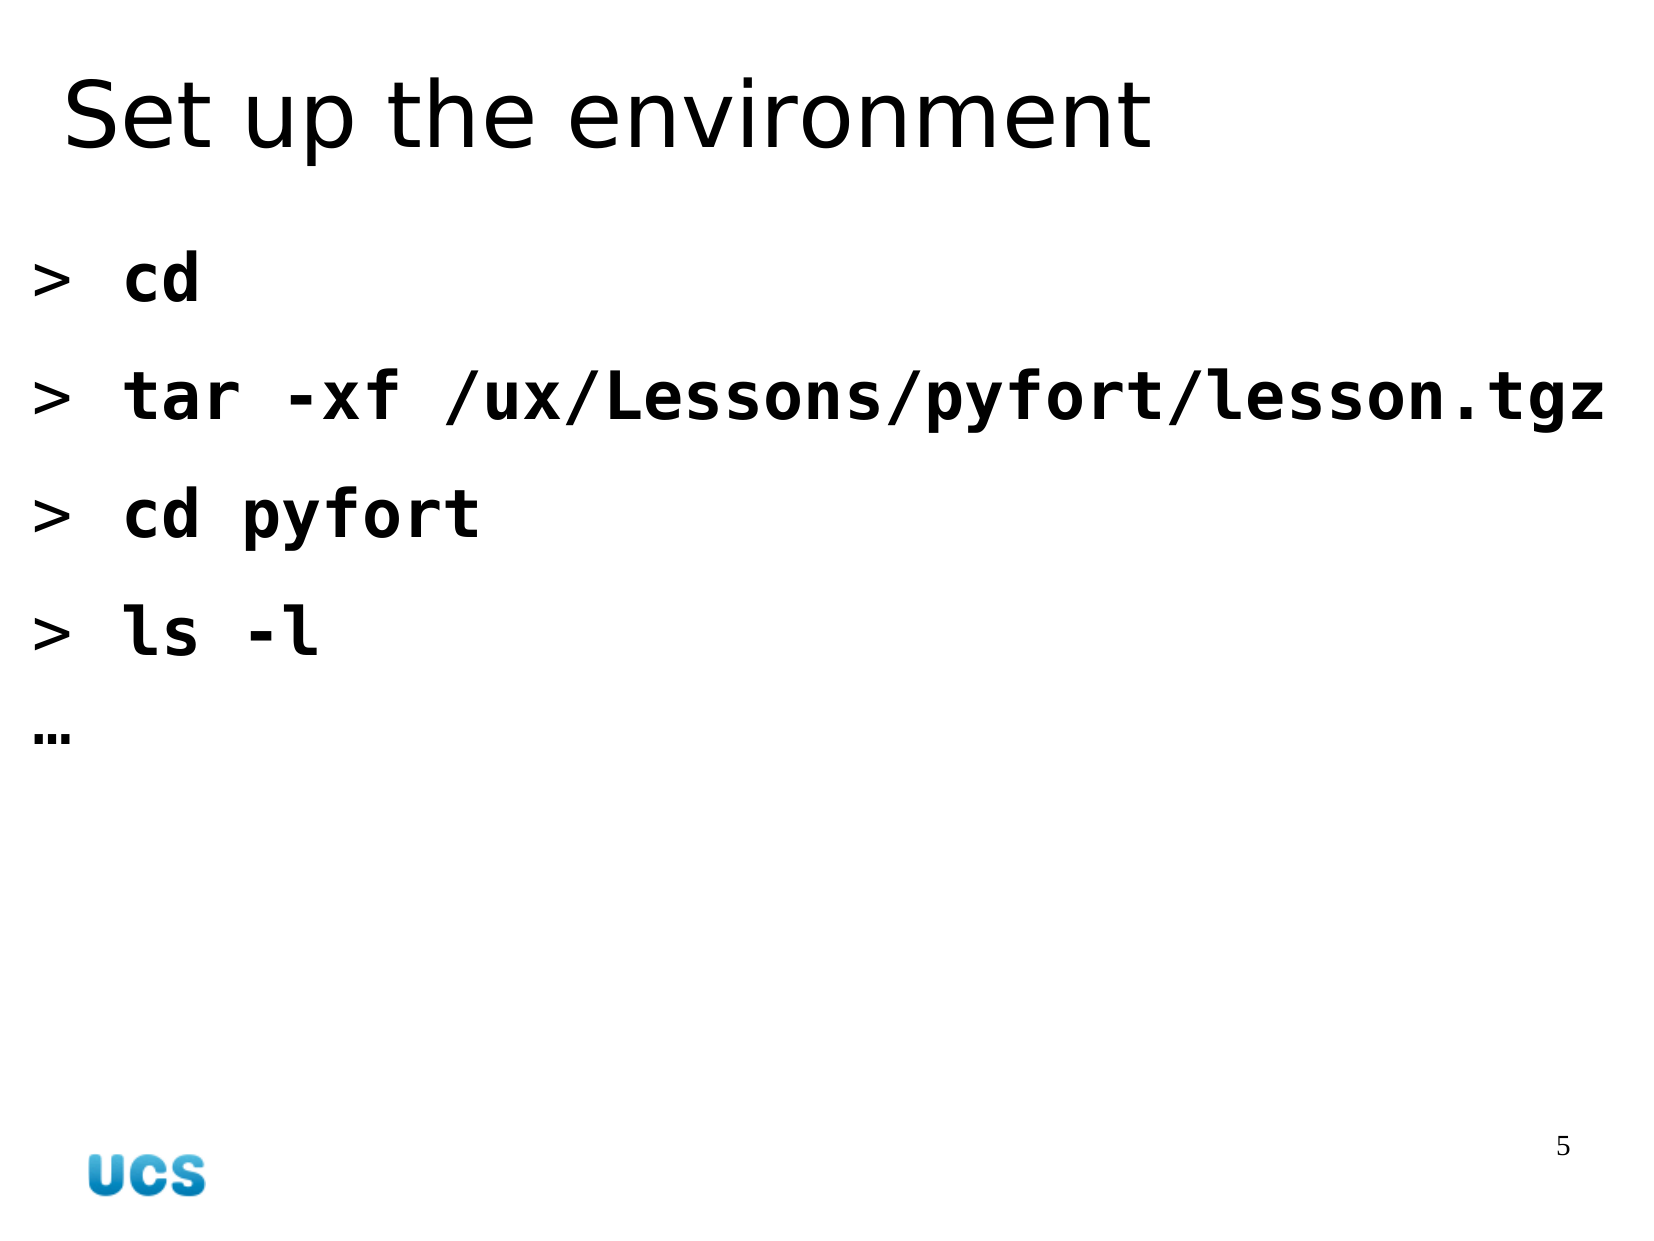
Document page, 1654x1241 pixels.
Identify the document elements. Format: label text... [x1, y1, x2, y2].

text_box ls -l [118, 590, 326, 675]
text_box cd pyfort [118, 472, 487, 557]
text_box Set up the environment [59, 59, 1158, 173]
text_box > [29, 354, 76, 439]
text_box > [29, 590, 76, 675]
text_box > [29, 472, 76, 557]
text_box > [29, 236, 76, 320]
text_box tar -xf /ux/Lessons/pyfort/lesson.tgz [118, 354, 1614, 439]
text_box cd [118, 236, 205, 320]
picture [88, 1153, 206, 1198]
text_box … [29, 679, 76, 763]
